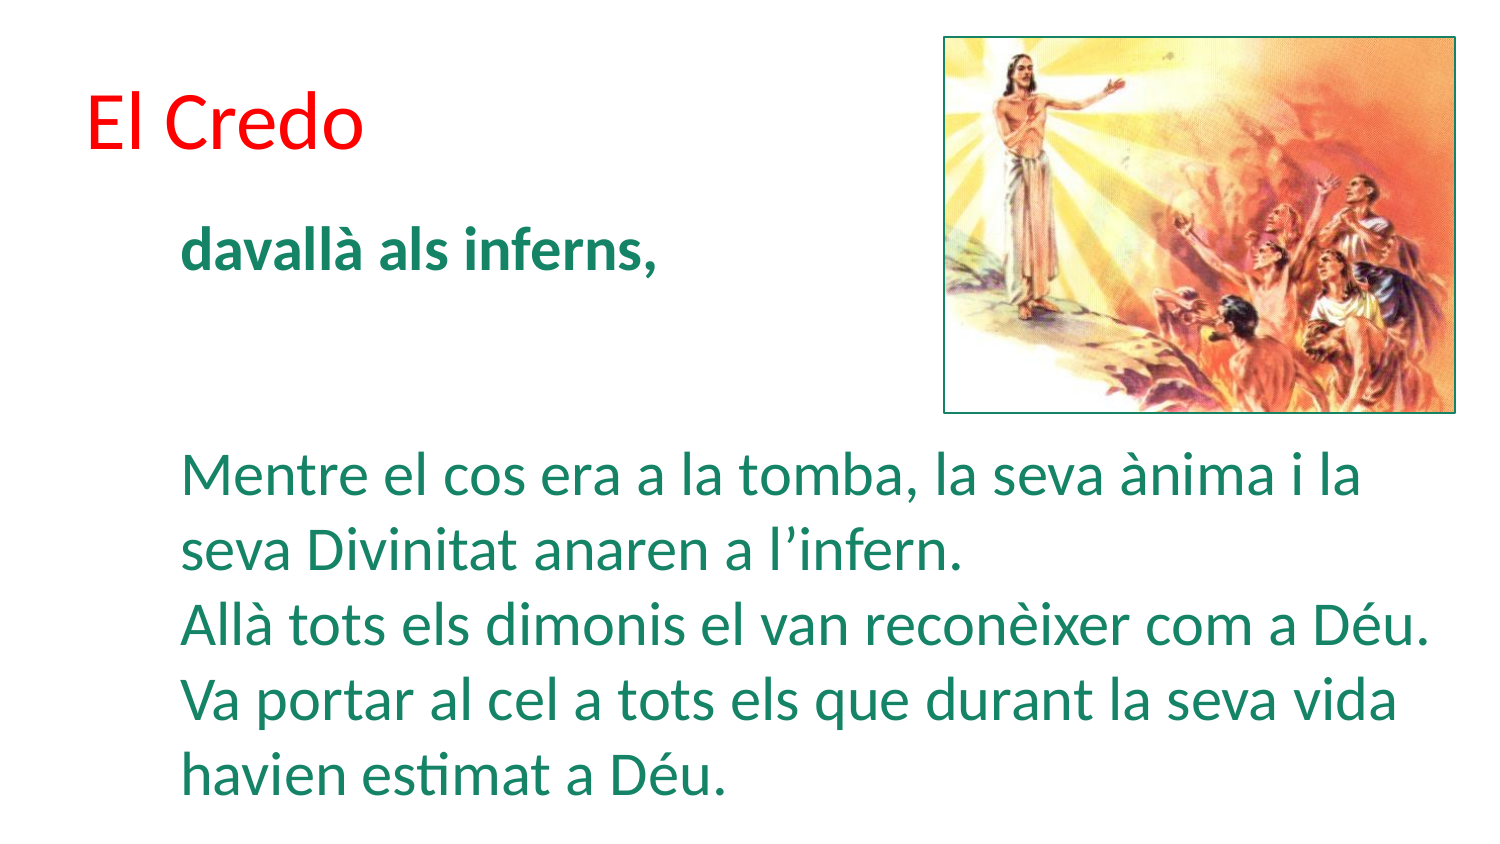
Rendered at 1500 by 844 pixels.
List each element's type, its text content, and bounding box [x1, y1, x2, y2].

text_box davallà als inferns, Mentre el cos era a la tomba, la seva ànima i la seva Divinitat anaren a l’infern. Allà tots els dimonis el van reconèixer com a Déu. Va portar al cel a tots els que durant la seva vida havien estimat a Déu. [165, 200, 1454, 815]
text_box El Credo [70, 59, 638, 158]
picture [944, 38, 1454, 200]
